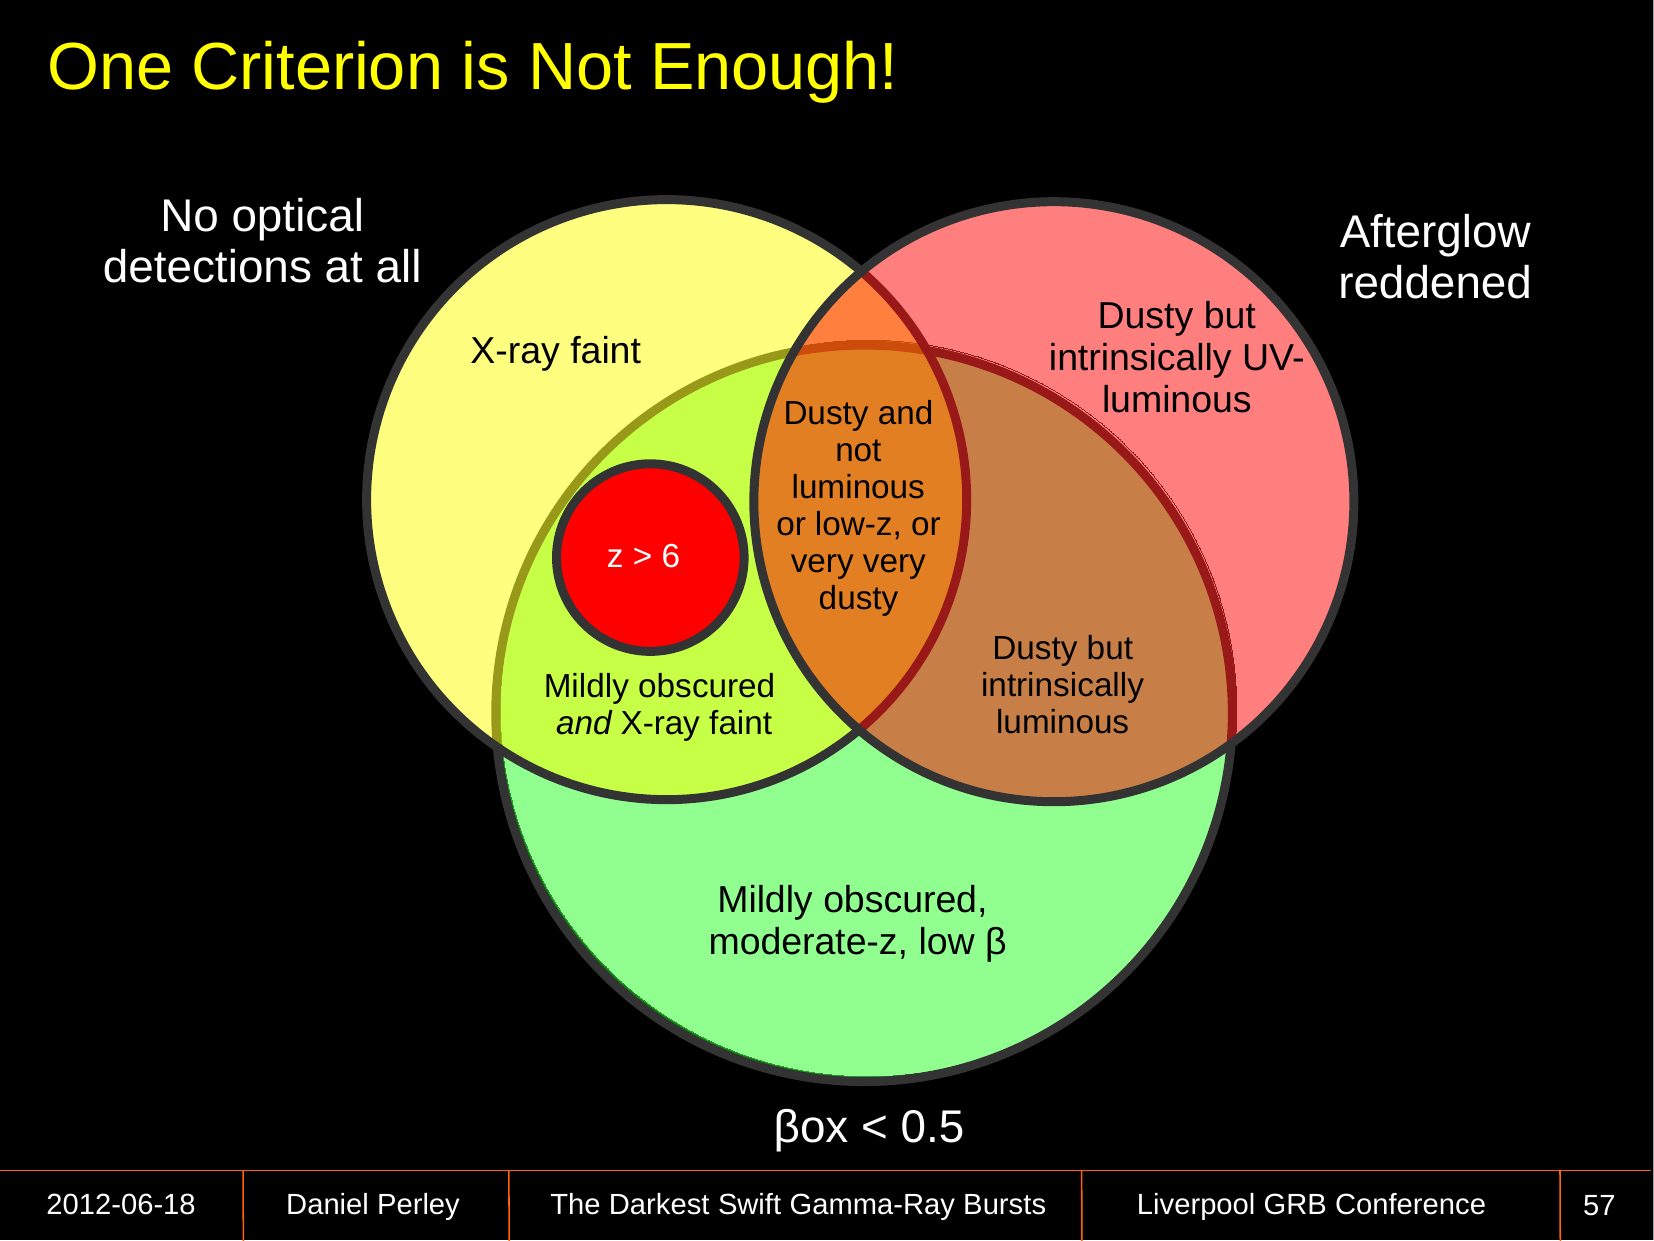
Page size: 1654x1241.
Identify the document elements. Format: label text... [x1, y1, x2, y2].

text_box No optical detections at all [75, 177, 451, 305]
text_box [366, 199, 1356, 1082]
text_box Dusty but intrinsically UV-luminous [1008, 282, 1346, 433]
text_box X-ray faint [424, 317, 687, 383]
text_box Mildly obscured and X-ray faint [495, 655, 833, 764]
text_box Dusty but intrinsically luminous [931, 617, 1195, 768]
text_box Mildly obscured, moderate-z, low β [627, 866, 1088, 987]
text_box Dusty and not luminous or low-z, or very very dusty [755, 382, 962, 629]
text_box z > 6 [568, 525, 719, 606]
text_box Afterglow reddened [1266, 193, 1604, 338]
title One Criterion is Not Enough! [47, 25, 1564, 107]
text_box βox < 0.5 [700, 1088, 1038, 1165]
